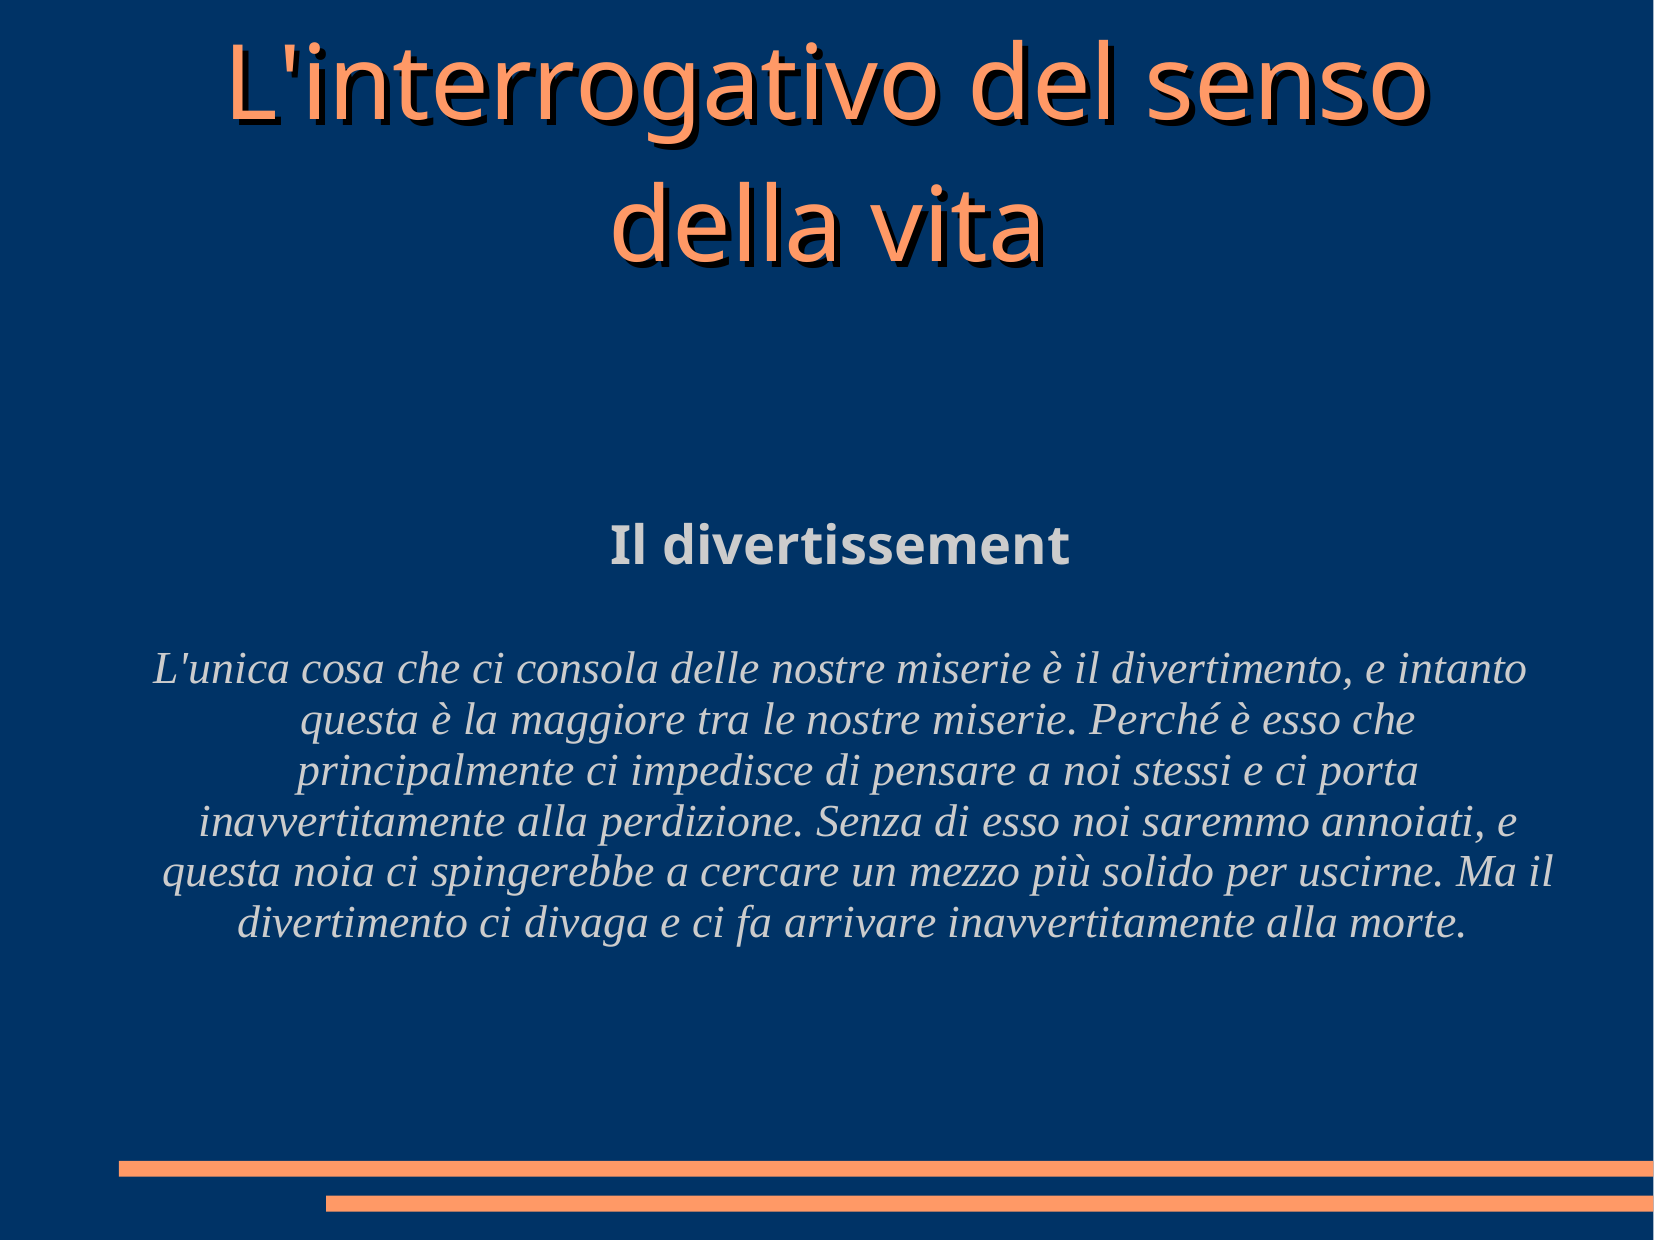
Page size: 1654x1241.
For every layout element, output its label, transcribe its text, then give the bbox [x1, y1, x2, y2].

title L'interrogativo del senso della vita [121, 0, 1534, 315]
subtitle Il divertissement L'unica cosa che ci consola delle nostre miserie è il divertimento, e intanto questa è la maggiore tra le nostre miserie. Perché è esso che principalmente ci impedisce di pensare a noi stessi e ci porta inavvertitamente alla perdizione. Senza di esso noi saremmo annoiati, e questa noia ci spingerebbe a cercare un mezzo più solido per uscirne. Ma il divertimento ci divaga e ci fa arrivare inavvertitamente alla morte. [121, 329, 1561, 1125]
